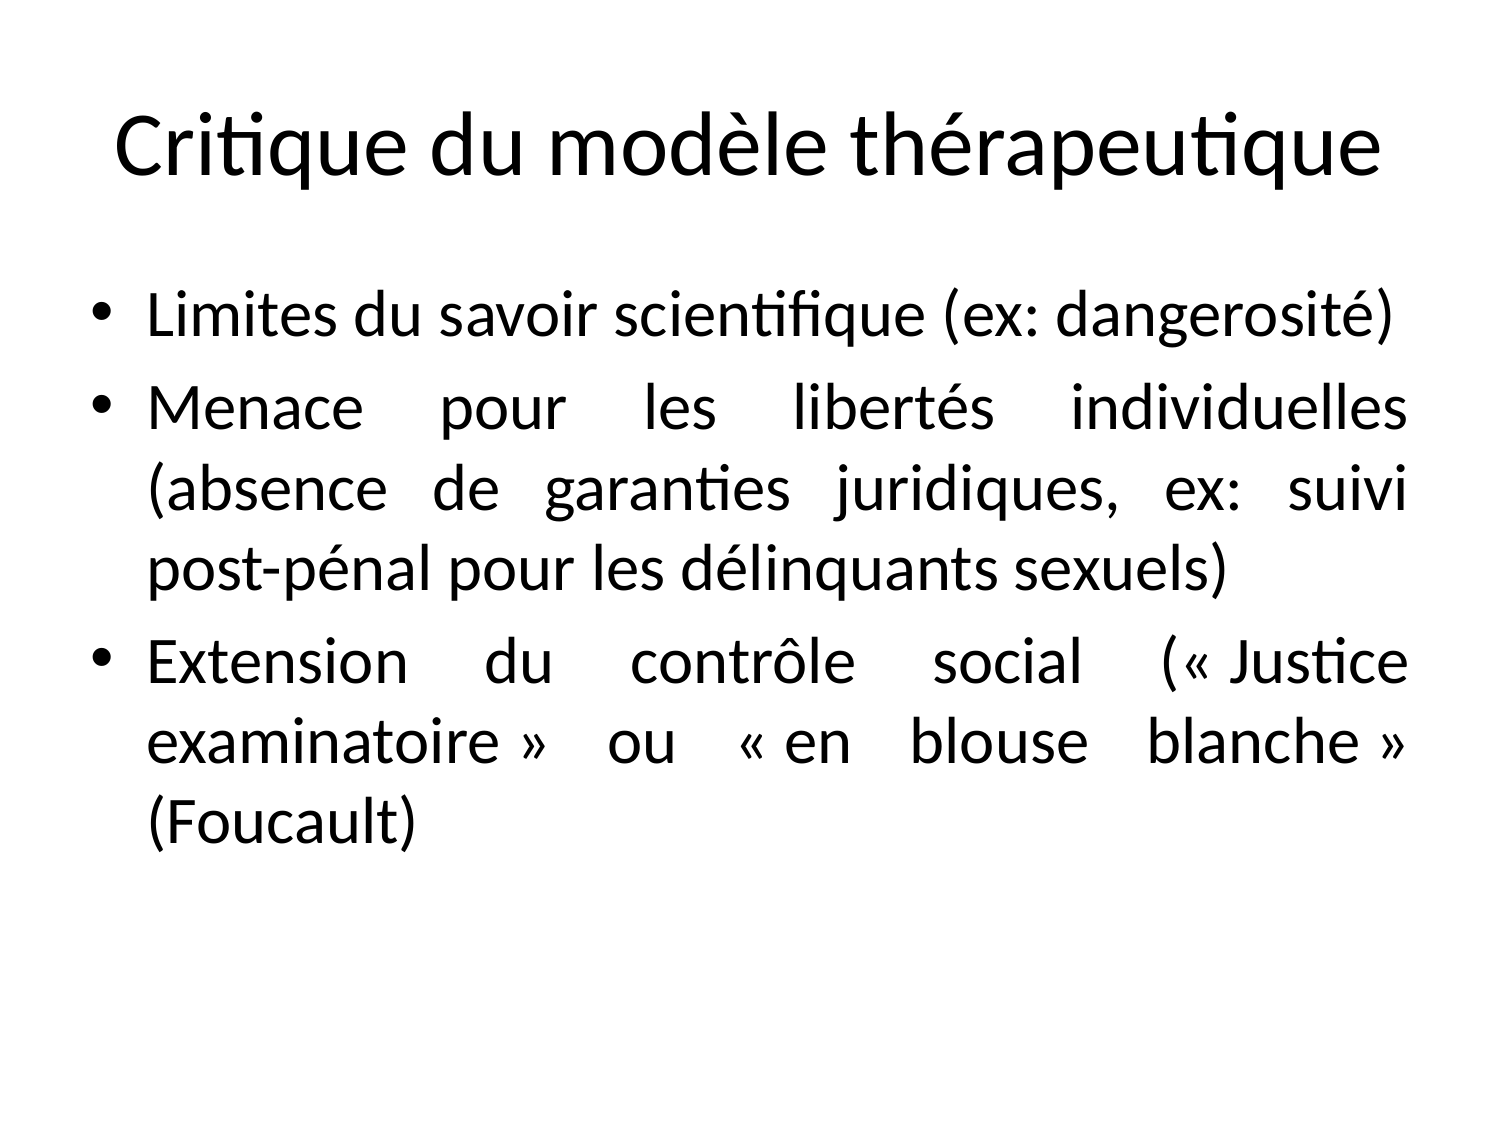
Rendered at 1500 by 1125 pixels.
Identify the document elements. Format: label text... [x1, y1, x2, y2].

list Limites du savoir scientifique (ex: dangerosité) Menace pour les libertés individuelles (absence de garanties juridiques, ex: suivi post-pénal pour les délinquants sexuels) Extension du contrôle social (« Justice examinatoire » ou « en blouse blanche » (Foucault) [75, 262, 1425, 1005]
title Critique du modèle thérapeutique [75, 45, 1425, 233]
